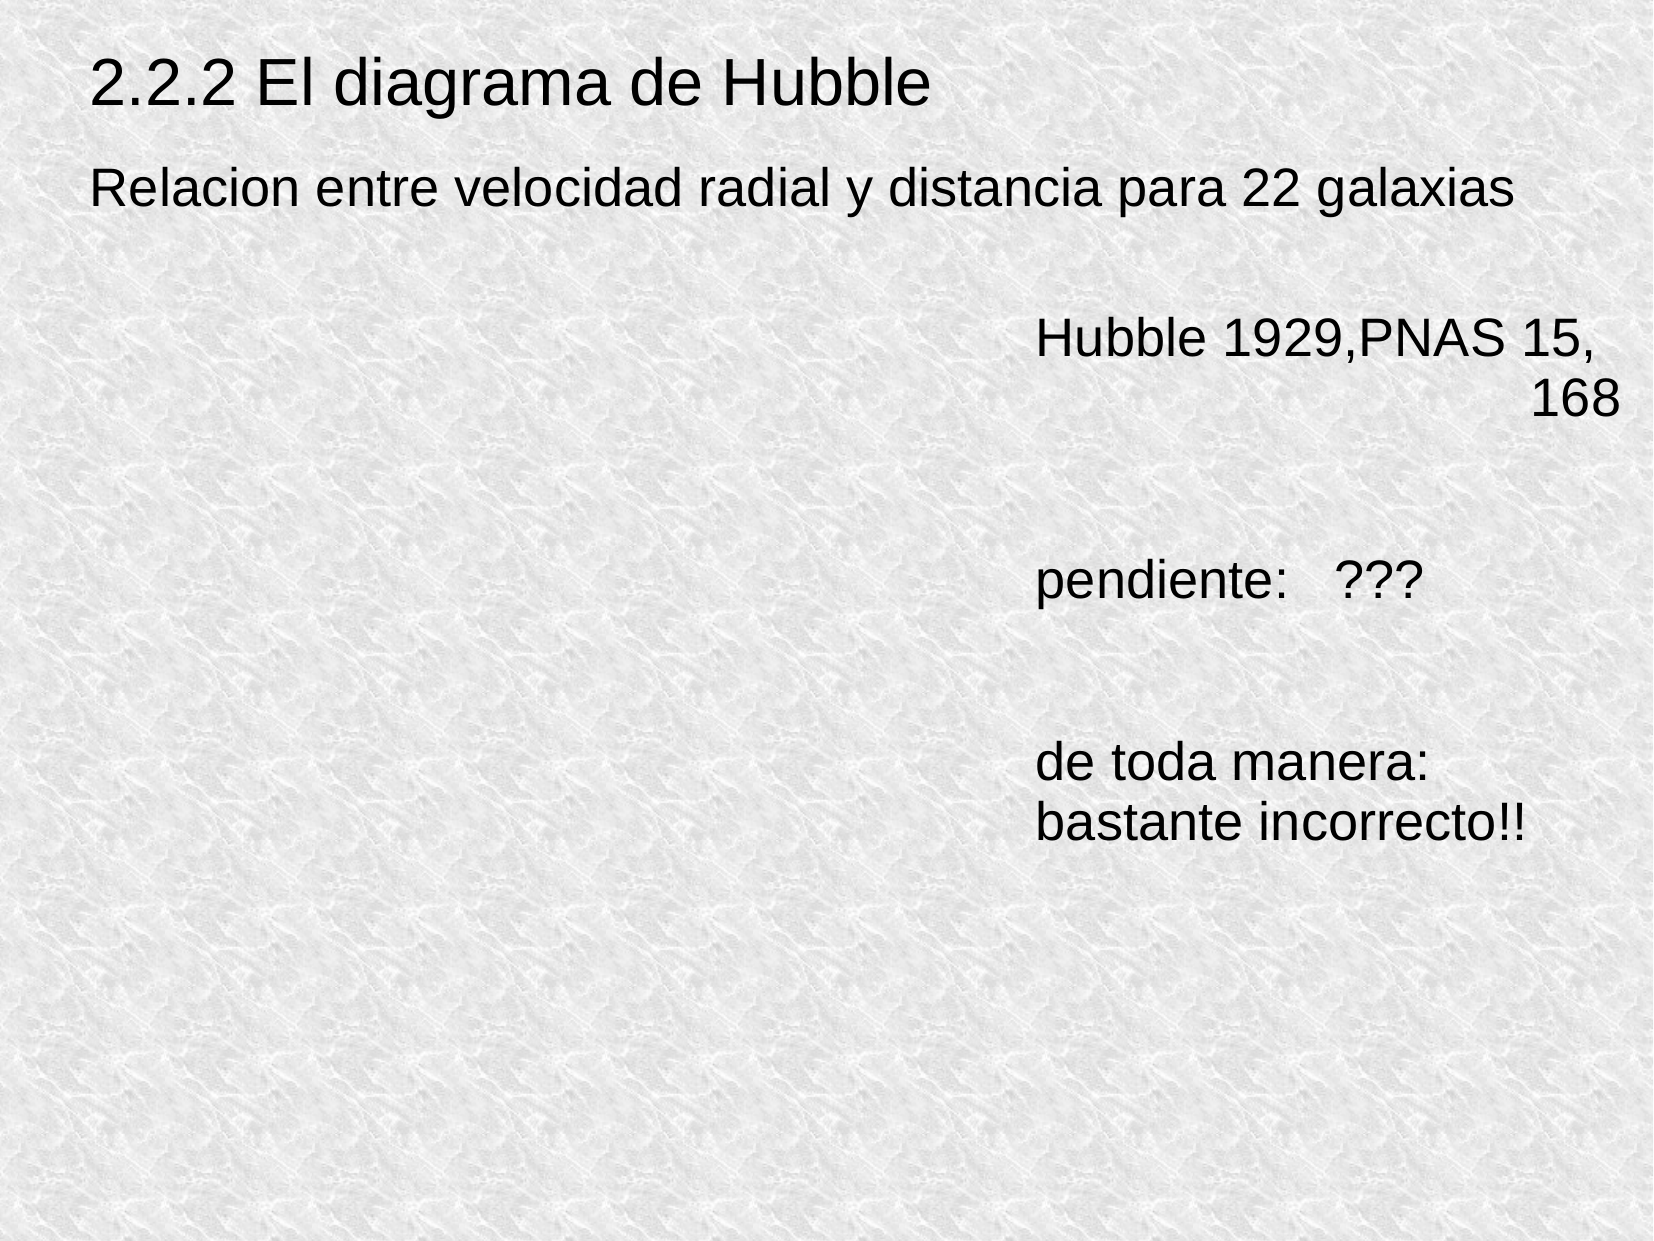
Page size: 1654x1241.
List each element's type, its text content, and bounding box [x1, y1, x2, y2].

picture [0, 0, 1654, 1241]
text_box Hubble 1929,PNAS 15, 168 pendiente: ??? de toda manera: bastante incorrecto!! [1021, 300, 1637, 988]
text_box Relacion entre velocidad radial y distancia para 22 galaxias [75, 150, 1548, 233]
text_box 2.2.2 El diagrama de Hubble [75, 37, 967, 136]
